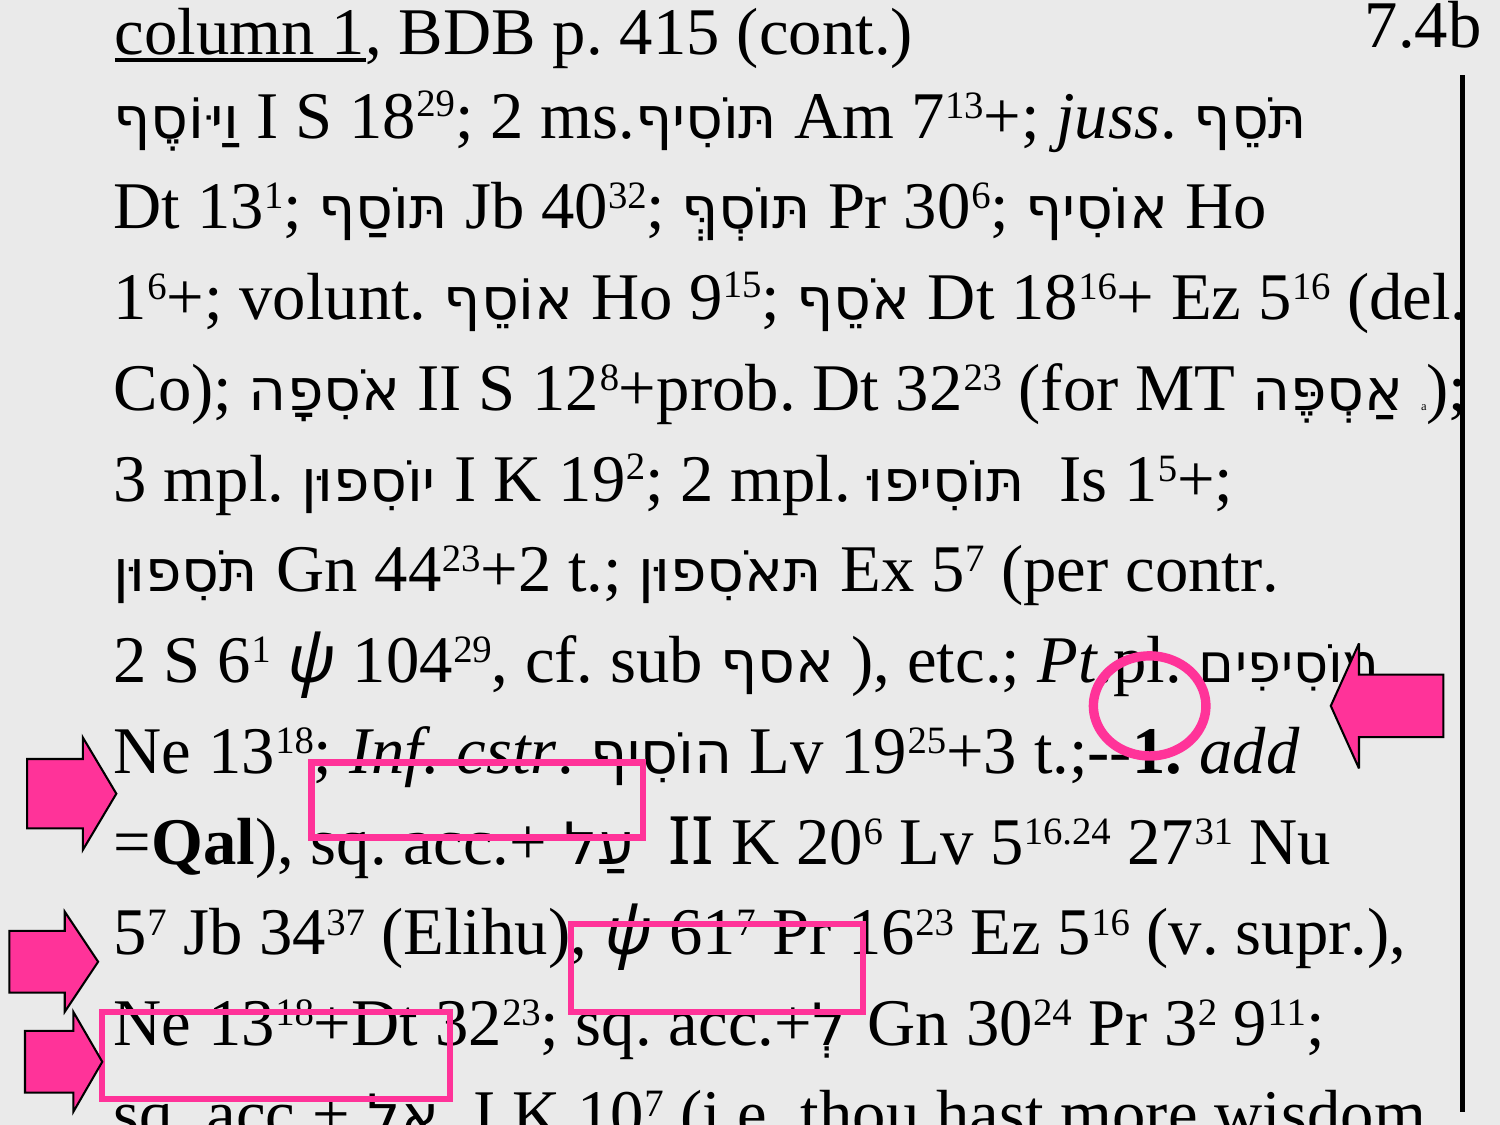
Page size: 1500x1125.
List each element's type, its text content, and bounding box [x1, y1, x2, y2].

text_box [27, 737, 117, 850]
text_box column 1, BDB p. 415 (cont.) [99, 0, 951, 77]
text_box [1330, 643, 1444, 769]
text_box וַיּוֹסֶף I S 1829; 2 ms.תּוֹסִיף Am 713+; juss. תֹּסֵף Dt 131; תּוֹסַף Jb 4032; תּוֹסְףְּ Pr 306; אוֹסִיף Ho 16+; volunt. אוֹסֵף Ho 915; אֹסֵף Dt 1816+ Ez 516 (del. Co); אֹסִפָה II S 128+prob. Dt 3223 (for MT אַסְפֶּה a); 3 mpl. יוֹסִפוּן I K 192; 2 mpl. תּוֹסִיפוּ Is 15+; תֹּסִפוּן Gn 4423+2 t.; תּאֹסִפוּן Ex 57 (per contr. 2 S 61 ψ 10429, cf. sub אסף ), etc.; Pt.pl. מוֹסִיפִים Ne 1318; Inf. cstr. הוֹסִיף Lv 1925+3 t.;--1. add =Qal), sq. acc.+ עַל II K 206 Lv 516.24 2731 Nu 57 Jb 3437 (Elihu), ψ 617 Pr 1623 Ez 516 (v. supr.), Ne 1318+Dt 3223; sq. acc.+לְ Gn 3024 Pr 32 911; sq. acc.+ אֶל I K 107 (i.e. thou hast more wisdom [98, 1070, 329, 1125]
text_box 7.4b [1350, 0, 1500, 70]
text_box [24, 1011, 103, 1112]
text_box וַיּוֹסֶף I S 1829; 2 ms.תּוֹסִיף Am 713+; juss. תֹּסֵף Dt 131; תּוֹסַף Jb 4032; תּוֹסְףְּ Pr 306; אוֹסִיף Ho 16+; volunt. אוֹסֵף Ho 915; אֹסֵף Dt 1816+ Ez 516 (del. Co); אֹסִפָה II S 128+prob. Dt 3223 (for MT אַסְפֶּה a); 3 mpl. יוֹסִפוּן I K 192; 2 mpl. תּוֹסִיפוּ Is 15+; תֹּסִפוּן Gn 4423+2 t.; תּאֹסִפוּן Ex 57 (per contr. 2 S 61 ψ 10429, cf. sub אסף ), etc.; Pt.pl. מוֹסִיפִים Ne 1318; Inf. cstr. הוֹסִיף Lv 1925+3 t.;--1. add =Qal), sq. acc.+ עַל II K 206 Lv 516.24 2731 Nu 57 Jb 3437 (Elihu), ψ 617 Pr 1623 Ez 516 (v. supr.), Ne 1318+Dt 3223; sq. acc.+לְ Gn 3024 Pr 32 911; sq. acc.+ אֶל I K 107 (i.e. thou hast more wisdom [105, 1015, 447, 1096]
text_box [9, 911, 99, 1012]
text_box וַיּוֹסֶף I S 1829; 2 ms.תּוֹסִיף Am 713+; juss. תֹּסֵף Dt 131; תּוֹסַף Jb 4032; תּוֹסְףְּ Pr 306; אוֹסִיף Ho 16+; volunt. אוֹסֵף Ho 915; אֹסֵף Dt 1816+ Ez 516 (del. Co); אֹסִפָה II S 128+prob. Dt 3223 (for MT אַסְפֶּה a); 3 mpl. יוֹסִפוּן I K 192; 2 mpl. תּוֹסִיפוּ Is 15+; תֹּסִפוּן Gn 4423+2 t.; תּאֹסִפוּן Ex 57 (per contr. 2 S 61 ψ 10429, cf. sub אסף ), etc.; Pt.pl. מוֹסִיפִים Ne 1318; Inf. cstr. הוֹסִיף Lv 1925+3 t.;--1. add =Qal), sq. acc.+ עַל II K 206 Lv 516.24 2731 Nu 57 Jb 3437 (Elihu), ψ 617 Pr 1623 Ez 516 (v. supr.), Ne 1318+Dt 3223; sq. acc.+לְ Gn 3024 Pr 32 911; sq. acc.+ אֶל I K 107 (i.e. thou hast more wisdom [98, 59, 1500, 1125]
